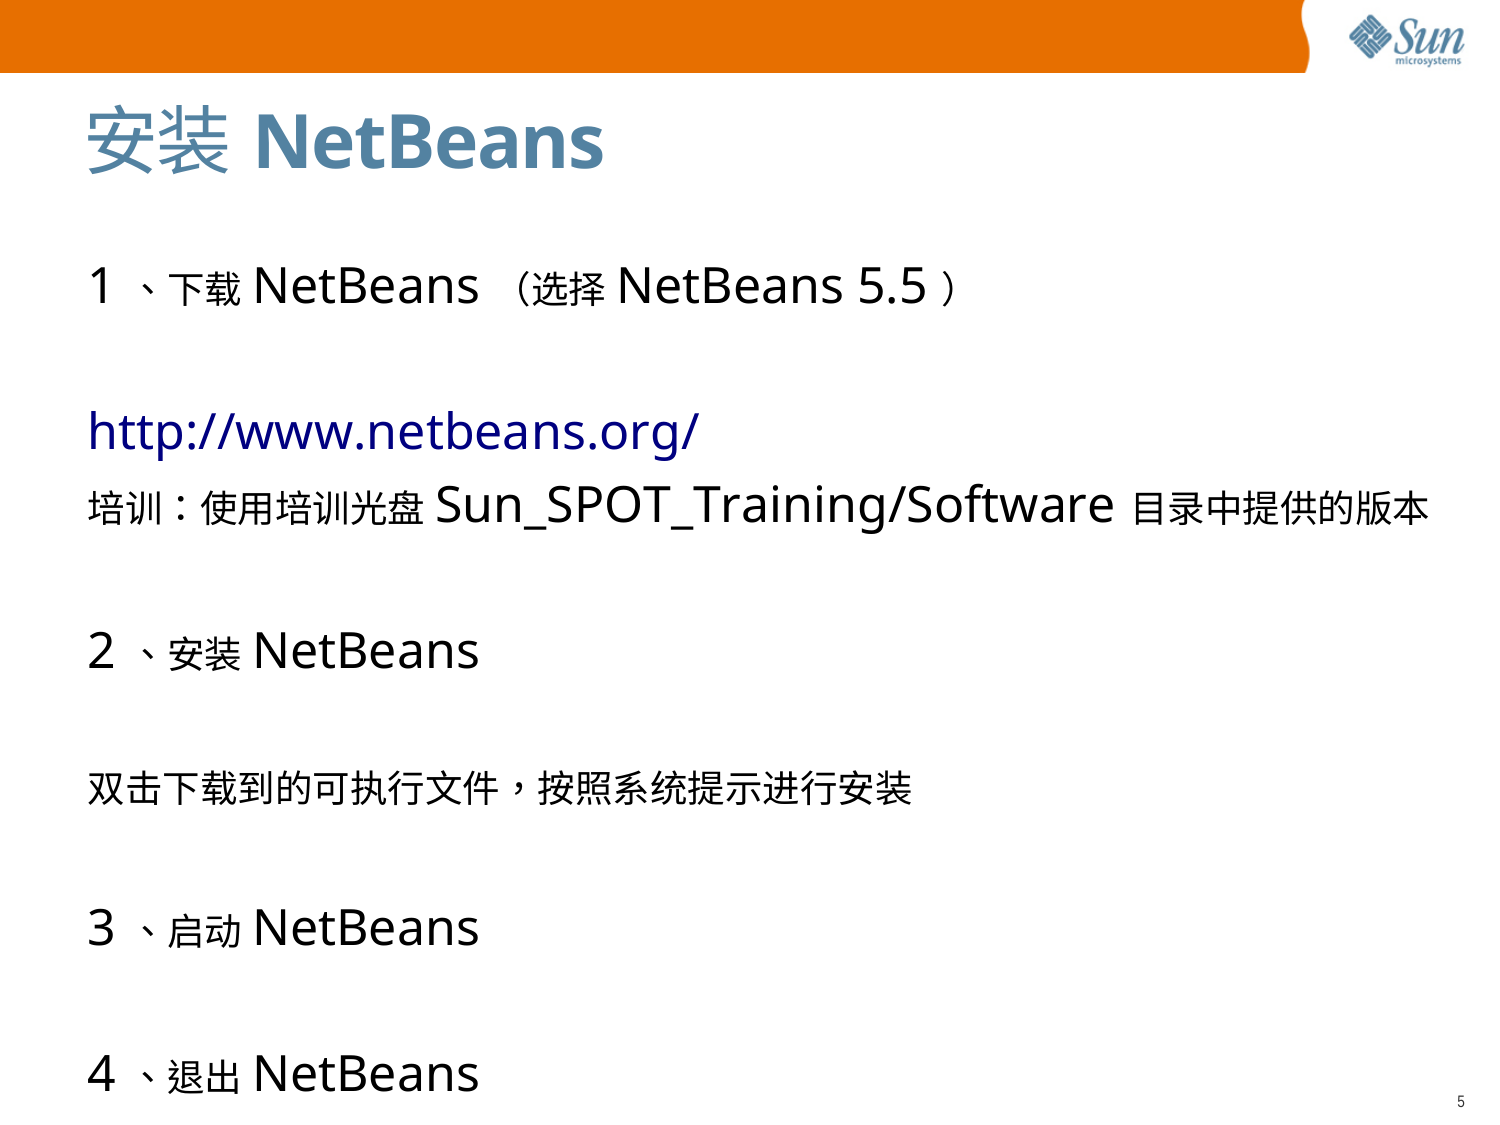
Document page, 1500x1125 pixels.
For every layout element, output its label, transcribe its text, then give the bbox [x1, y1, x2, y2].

picture [0, 0, 1500, 73]
title 安装NetBeans [83, 94, 1446, 199]
text_box 1、下载NetBeans（选择NetBeans 5.5） http://www.netbeans.org/ 培训：使用培训光盘Sun_SPOT_Training/Software目录中提供的版本 2、安装NetBeans 双击下载到的可执行文件，按照系统提示进行安装 3、启动NetBeans 4、退出NetBeans [87, 256, 1395, 1000]
